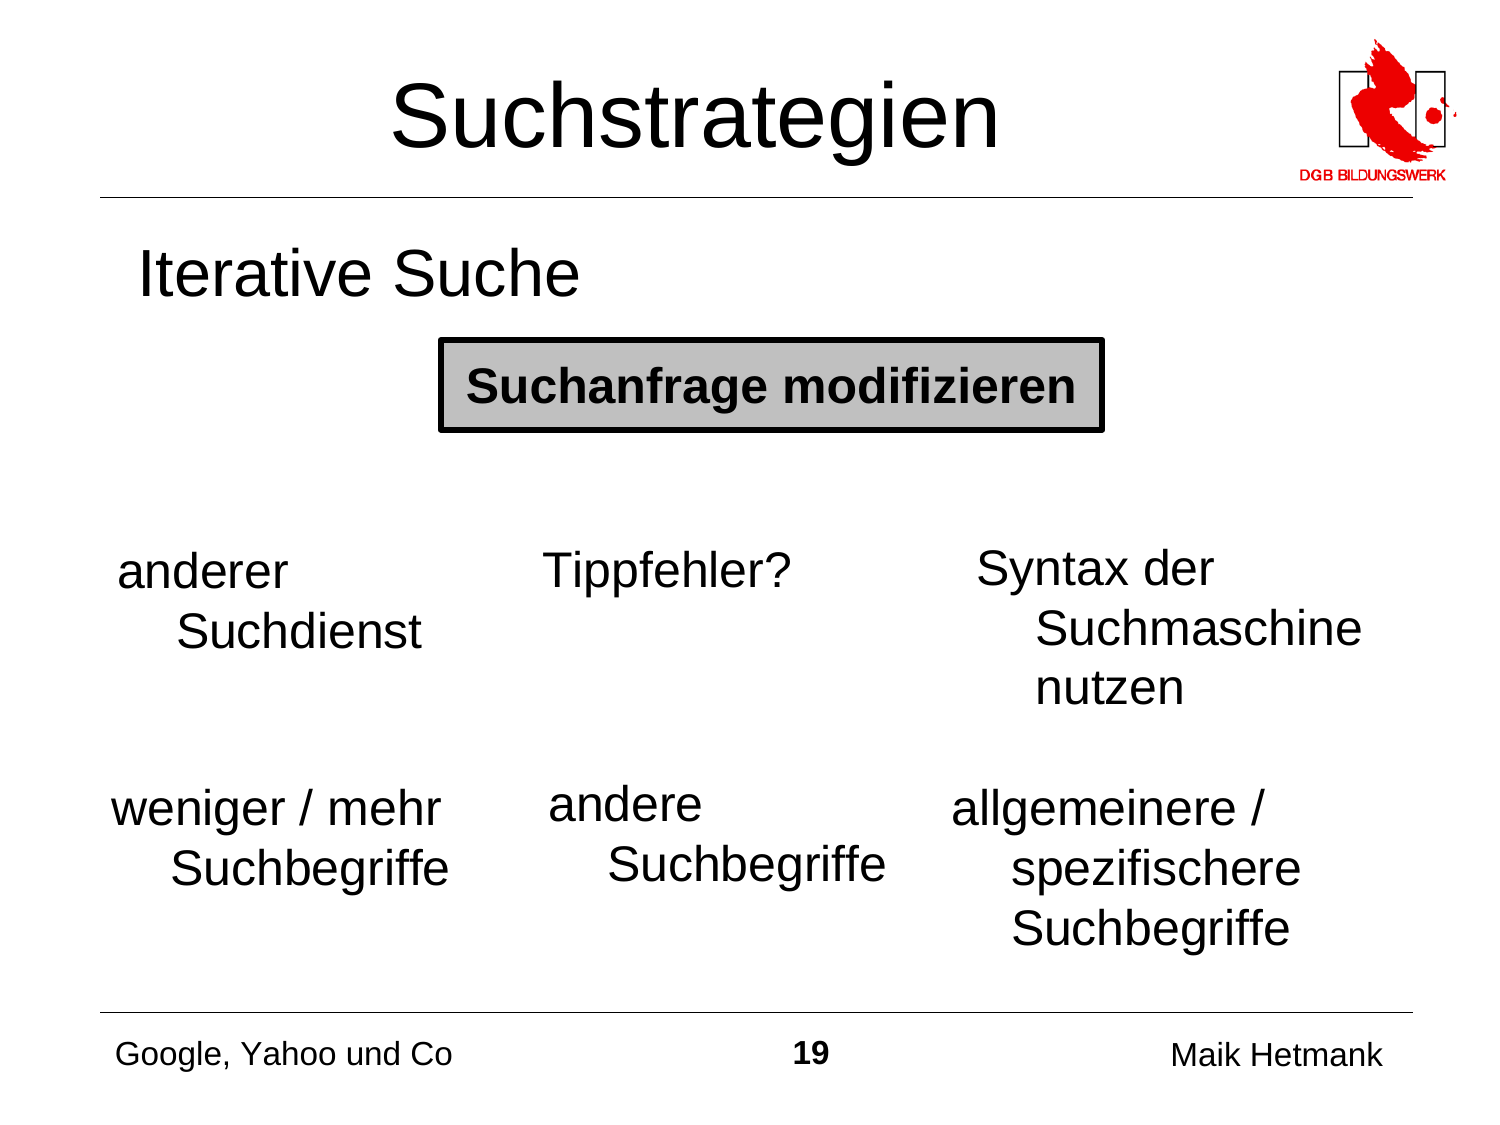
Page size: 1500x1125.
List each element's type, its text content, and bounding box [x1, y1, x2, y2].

text_box Syntax der Suchmaschine nutzen [976, 536, 1401, 712]
picture [1299, 37, 1457, 181]
text_box Tippfehler? [542, 538, 877, 599]
title Suchstrategien [87, 49, 1305, 175]
text_box allgemeinere / spezifischere Suchbegriffe [951, 776, 1395, 952]
text_box andere Suchbegriffe [548, 772, 952, 889]
text_box weniger / mehr Suchbegriffe [111, 776, 550, 892]
text_box Suchanfrage modifizieren [440, 340, 1103, 430]
text_box anderer Suchdienst [117, 539, 466, 655]
text_box Iterative Suche [137, 230, 1407, 307]
